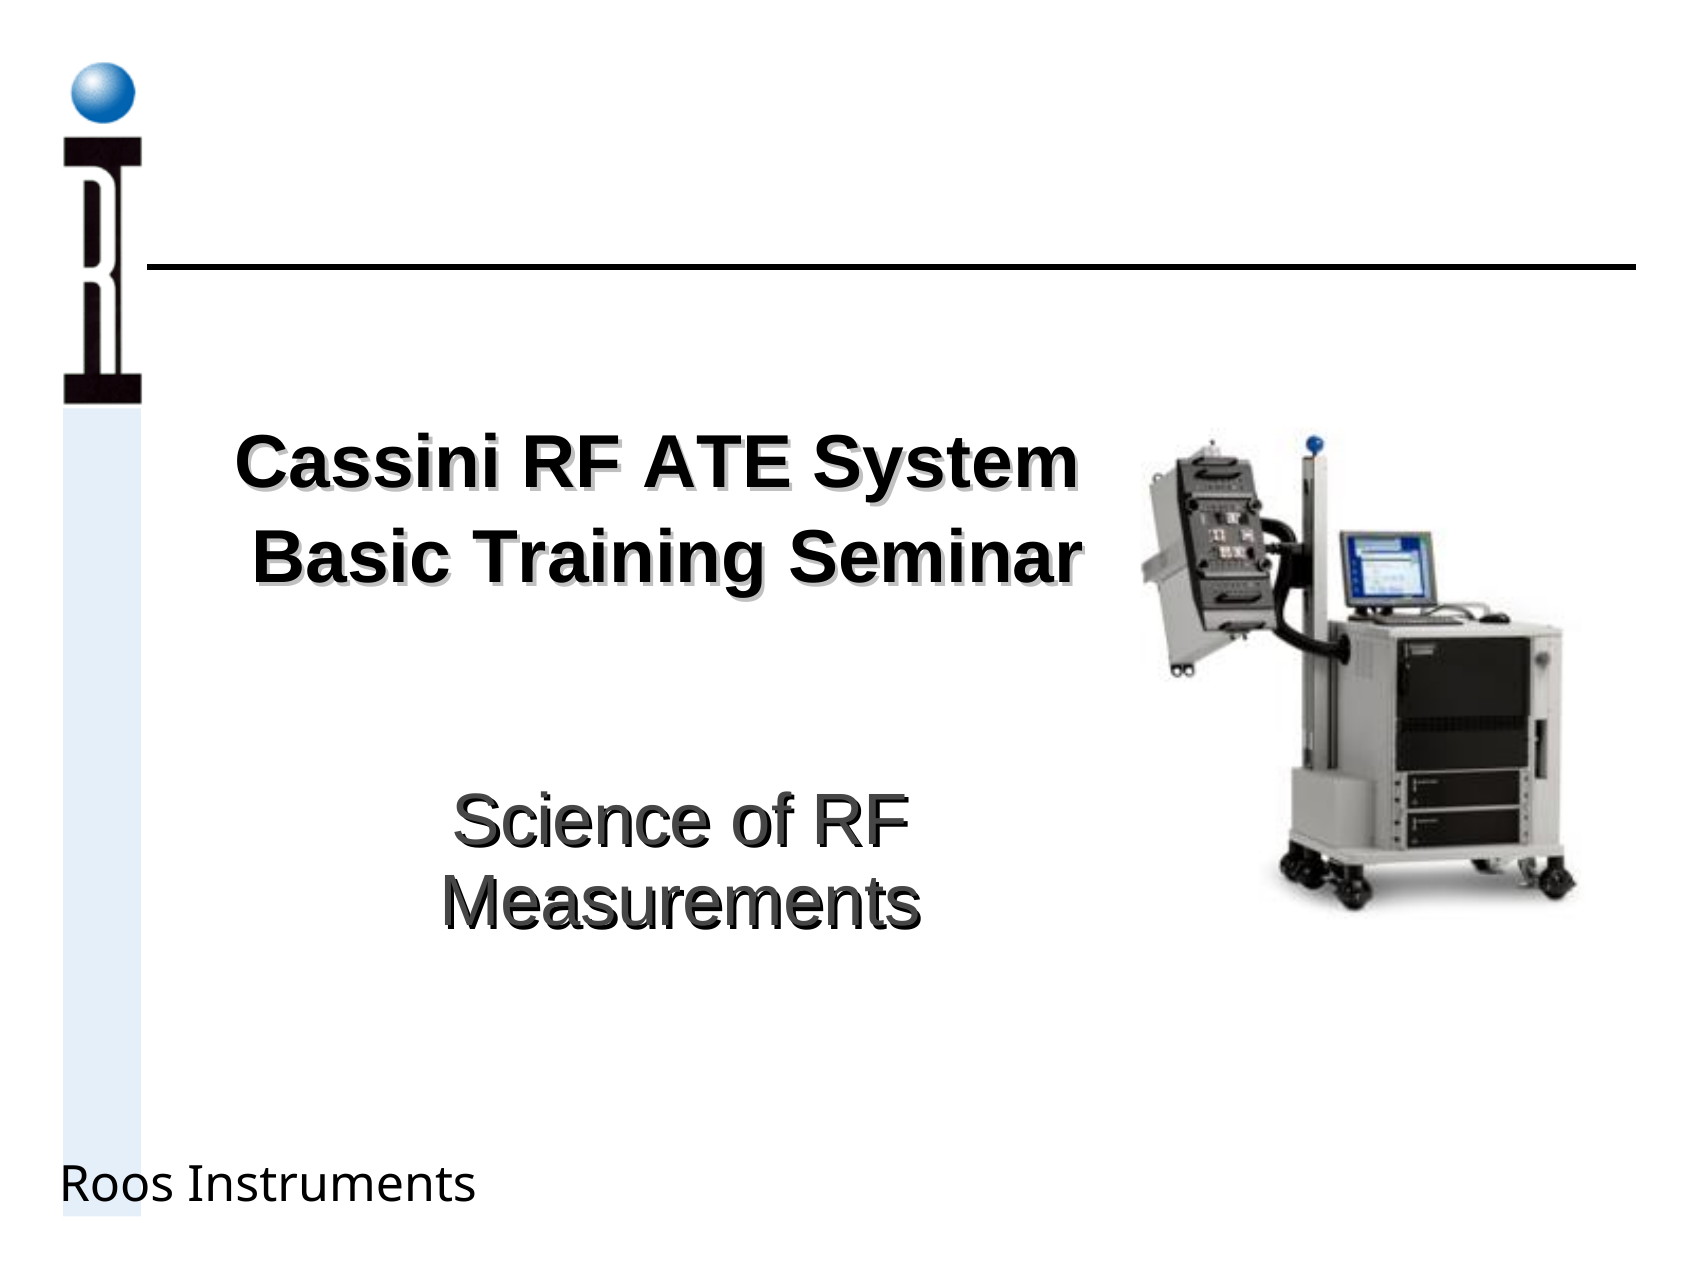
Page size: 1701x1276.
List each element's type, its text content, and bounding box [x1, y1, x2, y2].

picture [1074, 327, 1616, 1004]
picture [59, 58, 147, 411]
text_box [184, 92, 1539, 268]
text_box Cassini RF ATE System Basic Training Seminar [217, 419, 1119, 658]
text_box Science of RF Measurements [243, 687, 1117, 942]
